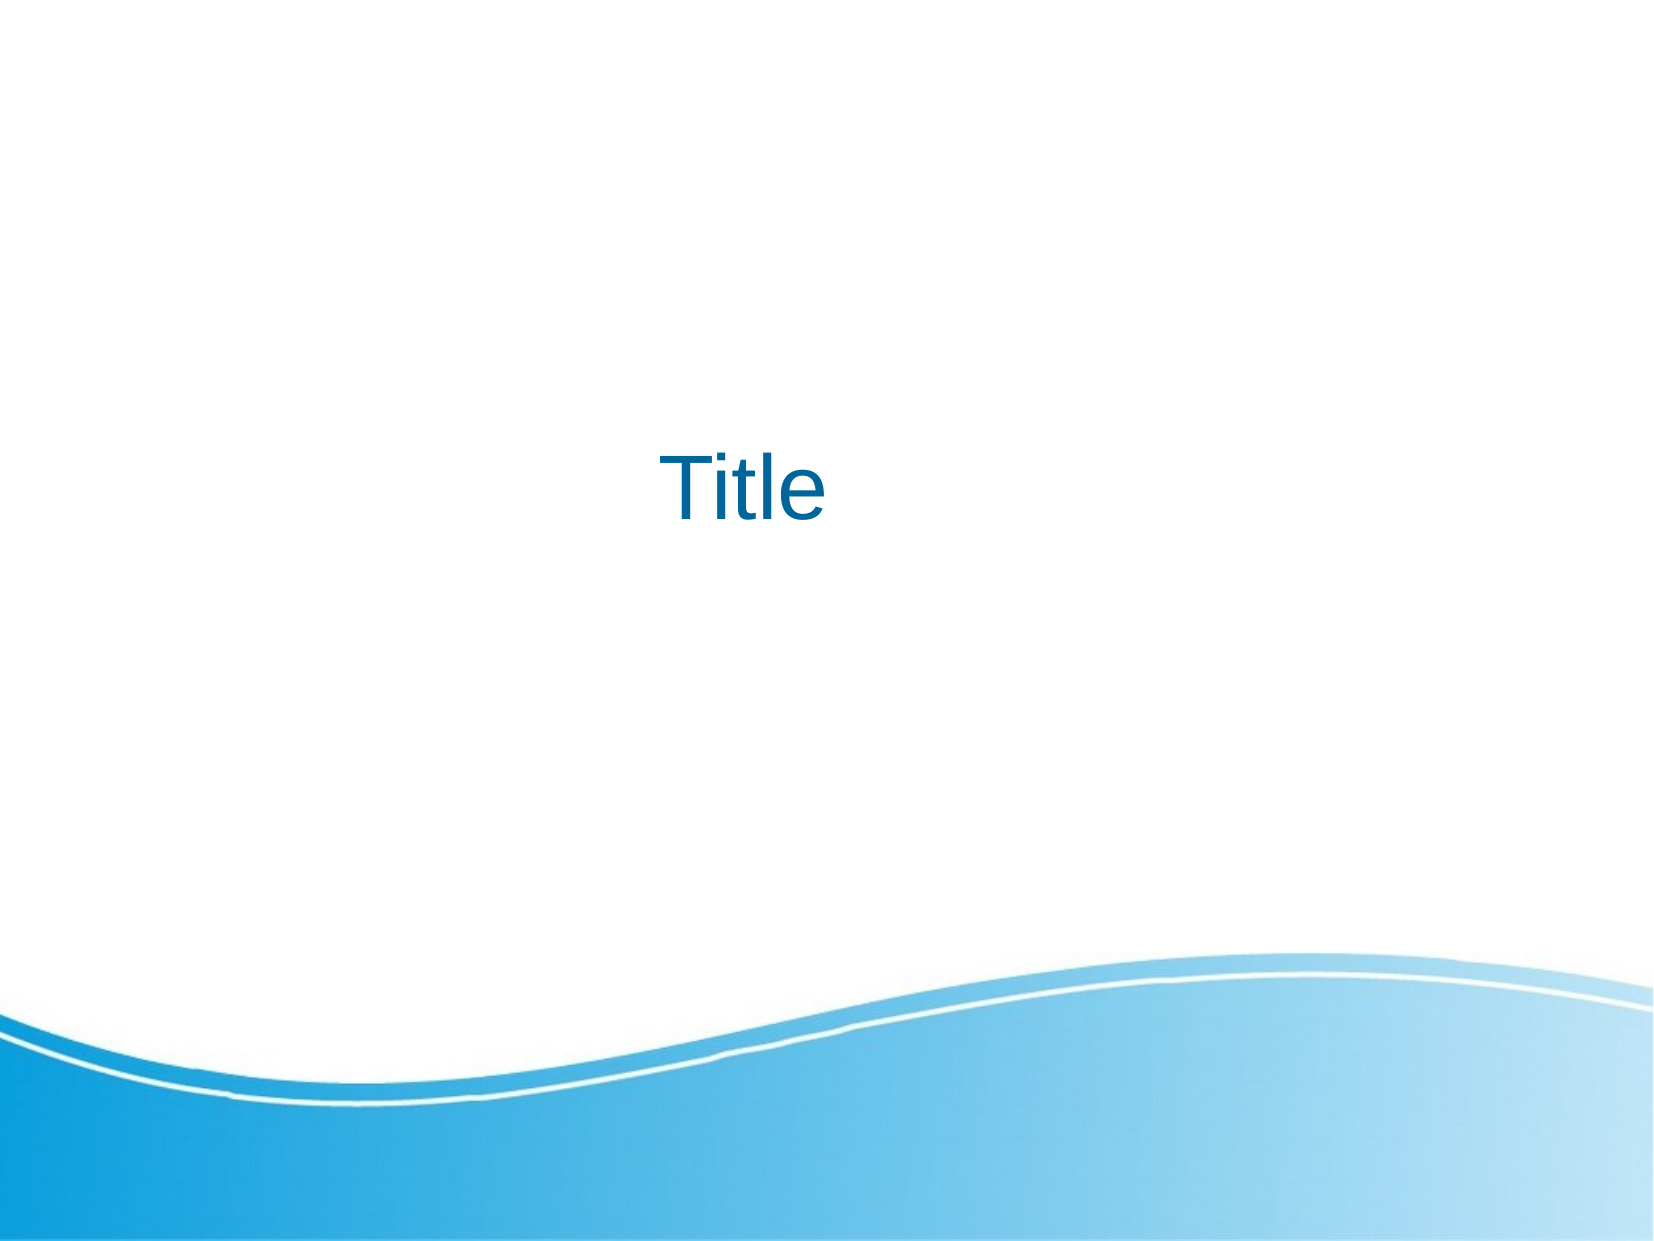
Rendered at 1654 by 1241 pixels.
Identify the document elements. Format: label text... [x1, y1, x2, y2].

title Title [0, 384, 1489, 592]
picture [0, 952, 1654, 1241]
